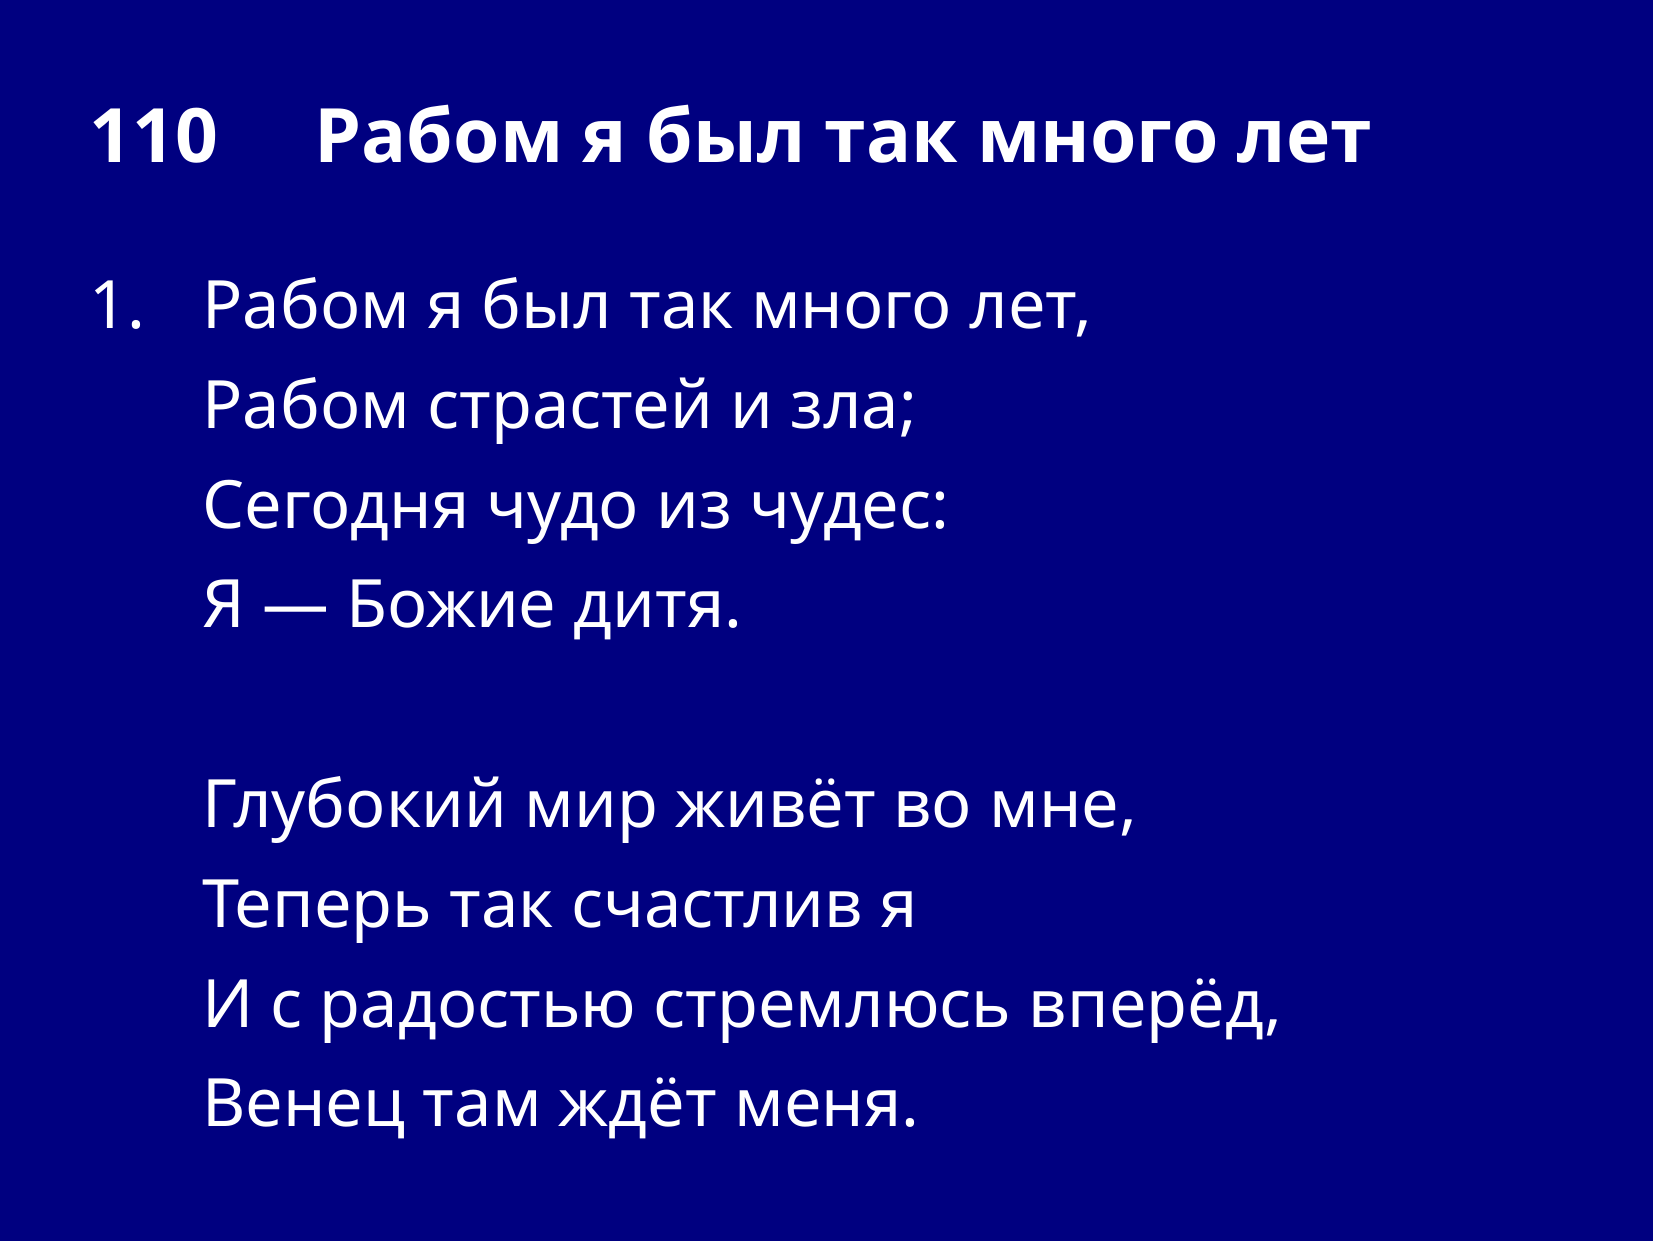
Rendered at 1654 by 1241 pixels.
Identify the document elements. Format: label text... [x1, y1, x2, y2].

text_box 1. Рабом я был так много лет, Рабом страстей и зла; Сегодня чудо из чудес: Я — Божие дитя. Глубокий мир живёт во мне, Теперь так счастлив я И с радостью стремлюсь вперёд, Венец там ждёт меня. [75, 188, 1576, 1163]
text_box 110 Рабом я был так много лет [75, 75, 1576, 188]
